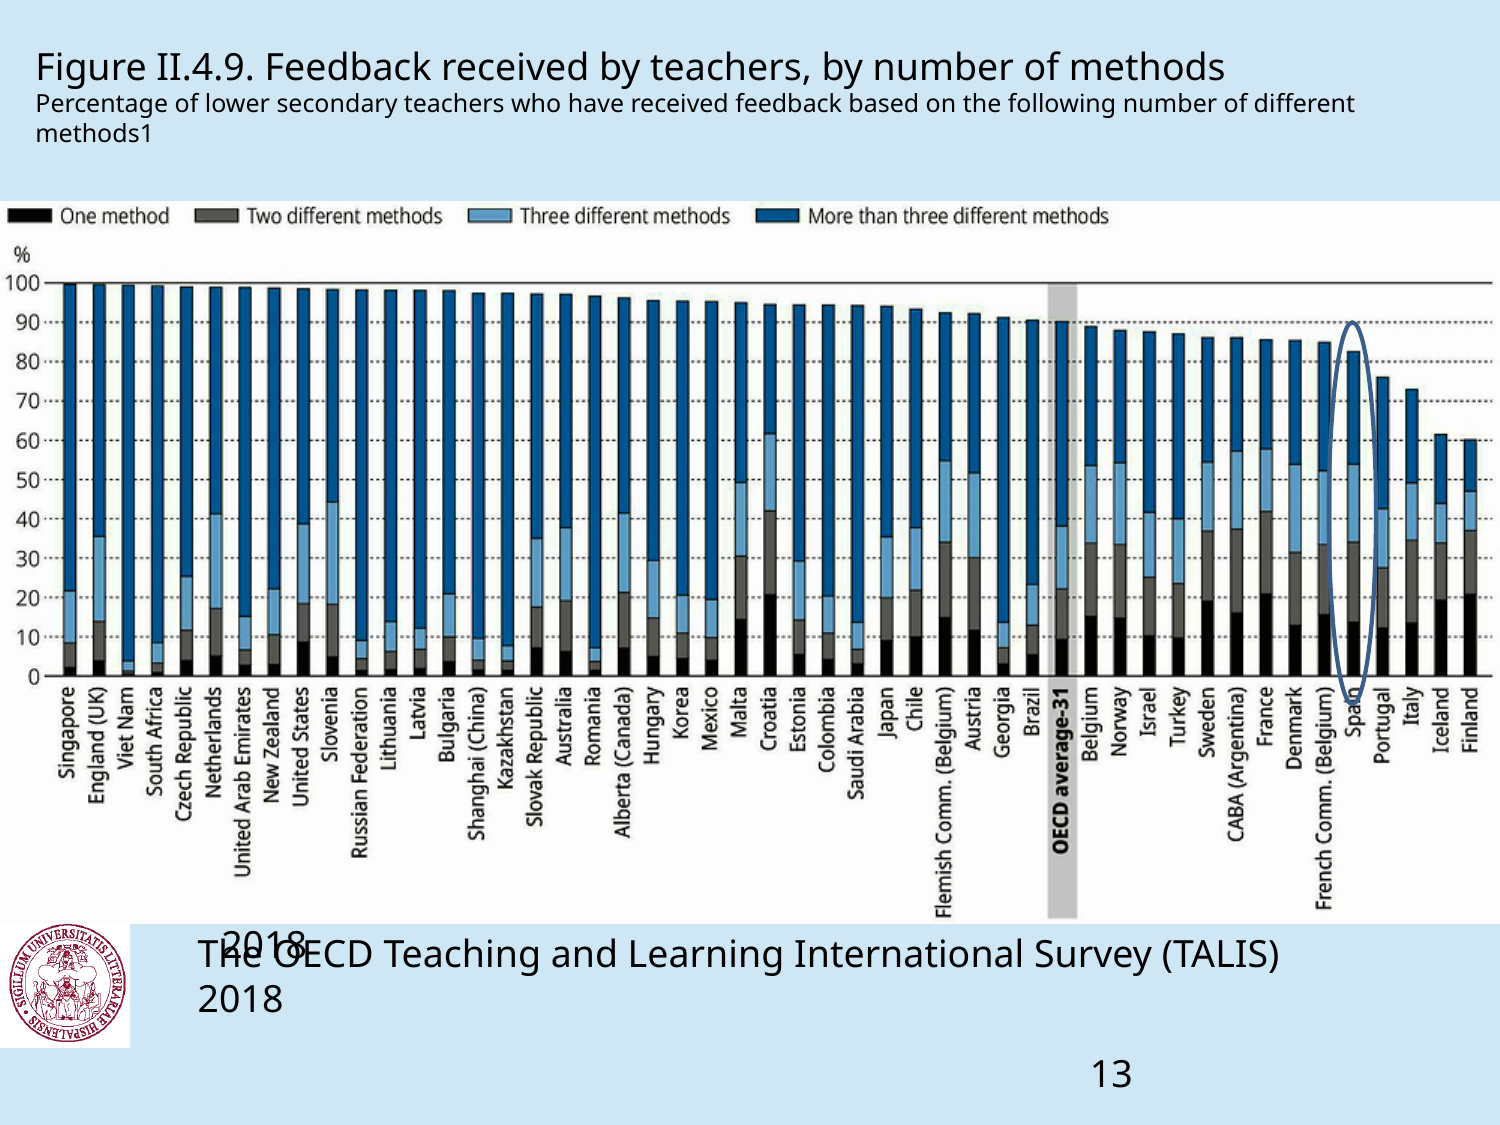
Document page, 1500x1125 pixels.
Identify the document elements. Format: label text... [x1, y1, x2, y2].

slide_number <número> [1074, 1042, 1425, 1103]
text_box The OECD Teaching and Learning International Survey (TALIS) 2018 [182, 922, 1376, 1028]
text_box Figure II.4.9. Feedback received by teachers, by number of methods Percentage of lower secondary teachers who have received feedback based on the following number of different methods1 [20, 35, 1480, 156]
picture [0, 201, 1500, 1048]
